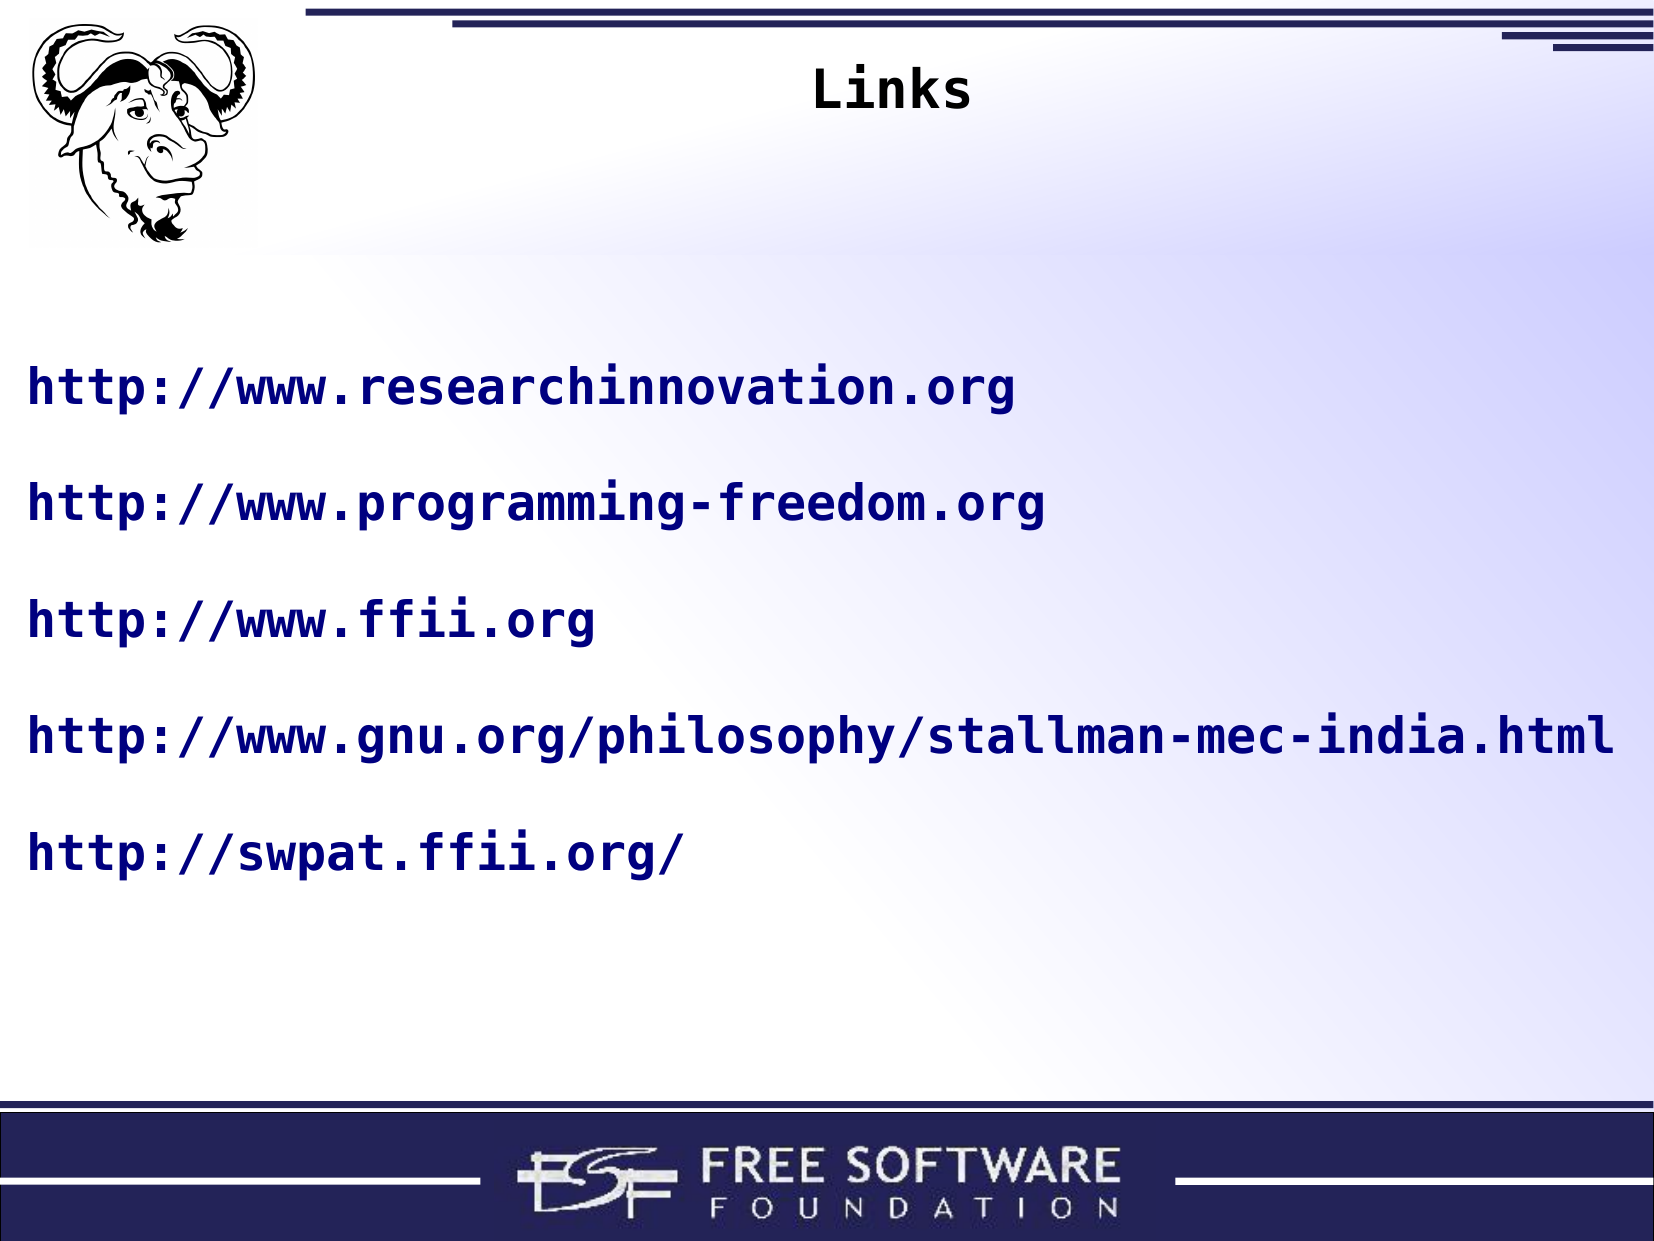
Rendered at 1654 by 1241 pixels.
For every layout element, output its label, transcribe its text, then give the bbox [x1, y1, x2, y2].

picture [494, 1119, 1156, 1241]
picture [29, 18, 258, 248]
text_box http://www.researchinnovation.org http://www.programming-freedom.org http://www.ffii.org http://www.gnu.org/philosophy/stallman-mec-india.html http://swpat.ffii.org/ [25, 299, 1654, 941]
text_box [0, 0, 1654, 1241]
text_box Links [317, 58, 1468, 122]
